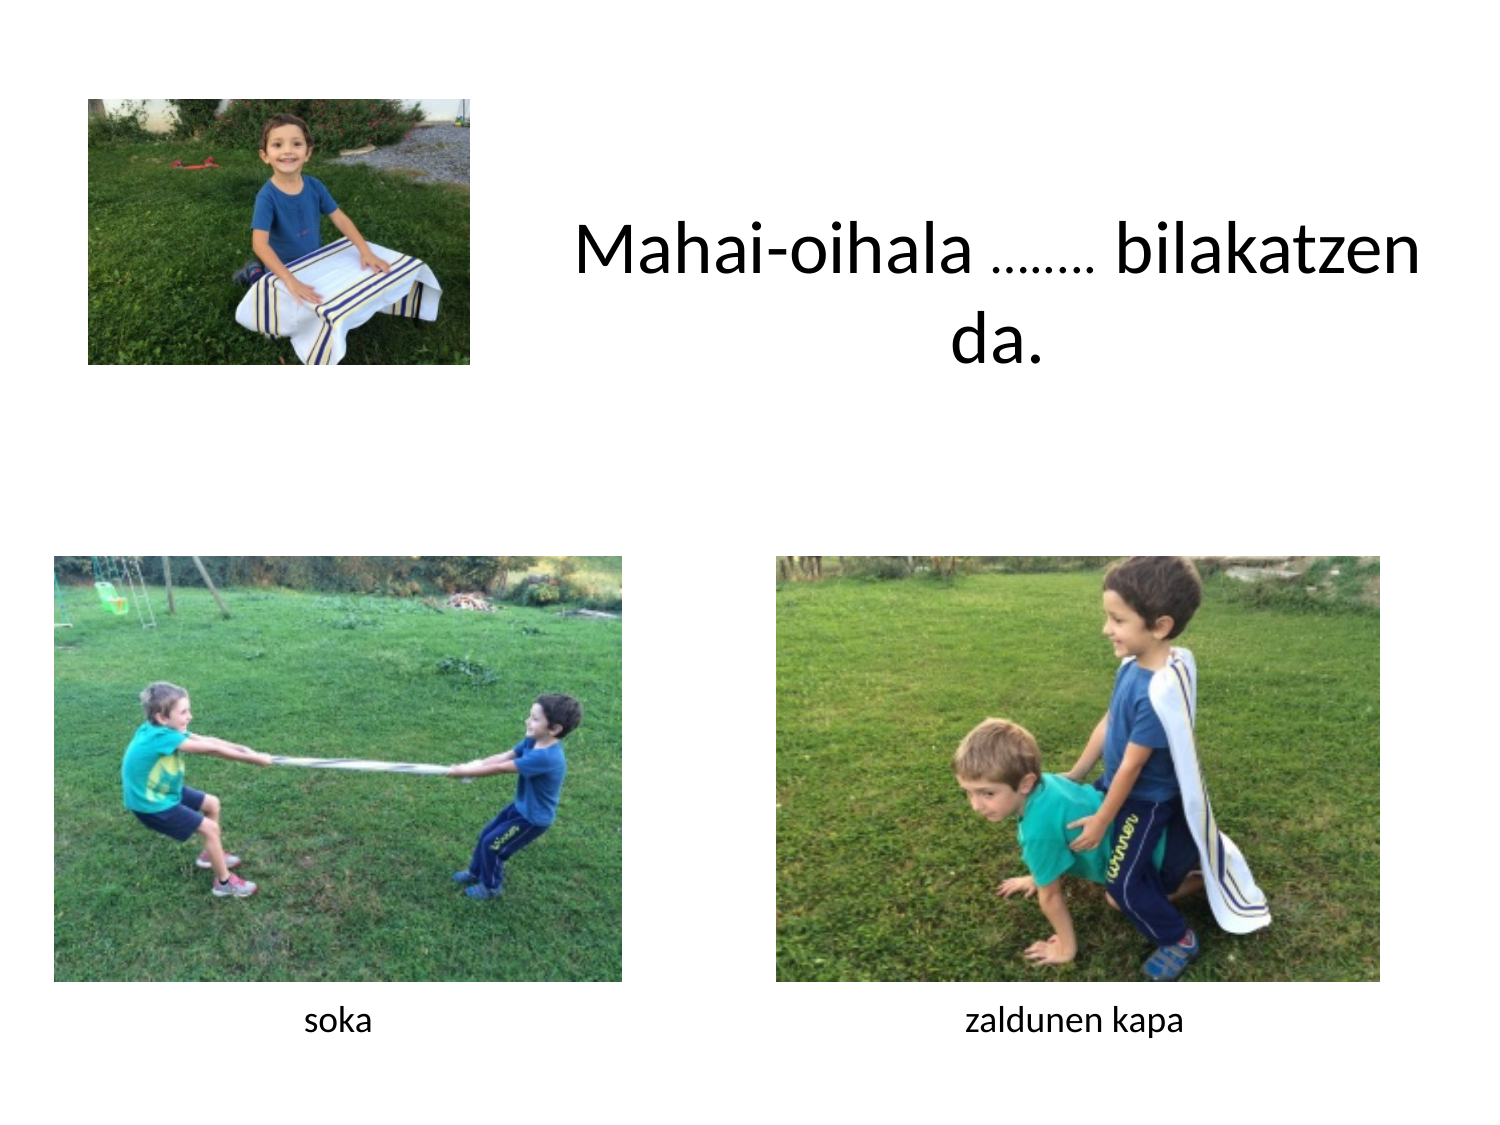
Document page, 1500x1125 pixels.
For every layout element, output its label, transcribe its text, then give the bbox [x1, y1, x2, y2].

title Mahai-oihala …..... bilakatzen da. [507, 165, 1489, 412]
picture [54, 556, 622, 982]
picture [776, 556, 1380, 982]
picture [88, 99, 470, 365]
text_box soka [166, 987, 510, 1048]
text_box zaldunen kapa [838, 987, 1312, 1048]
